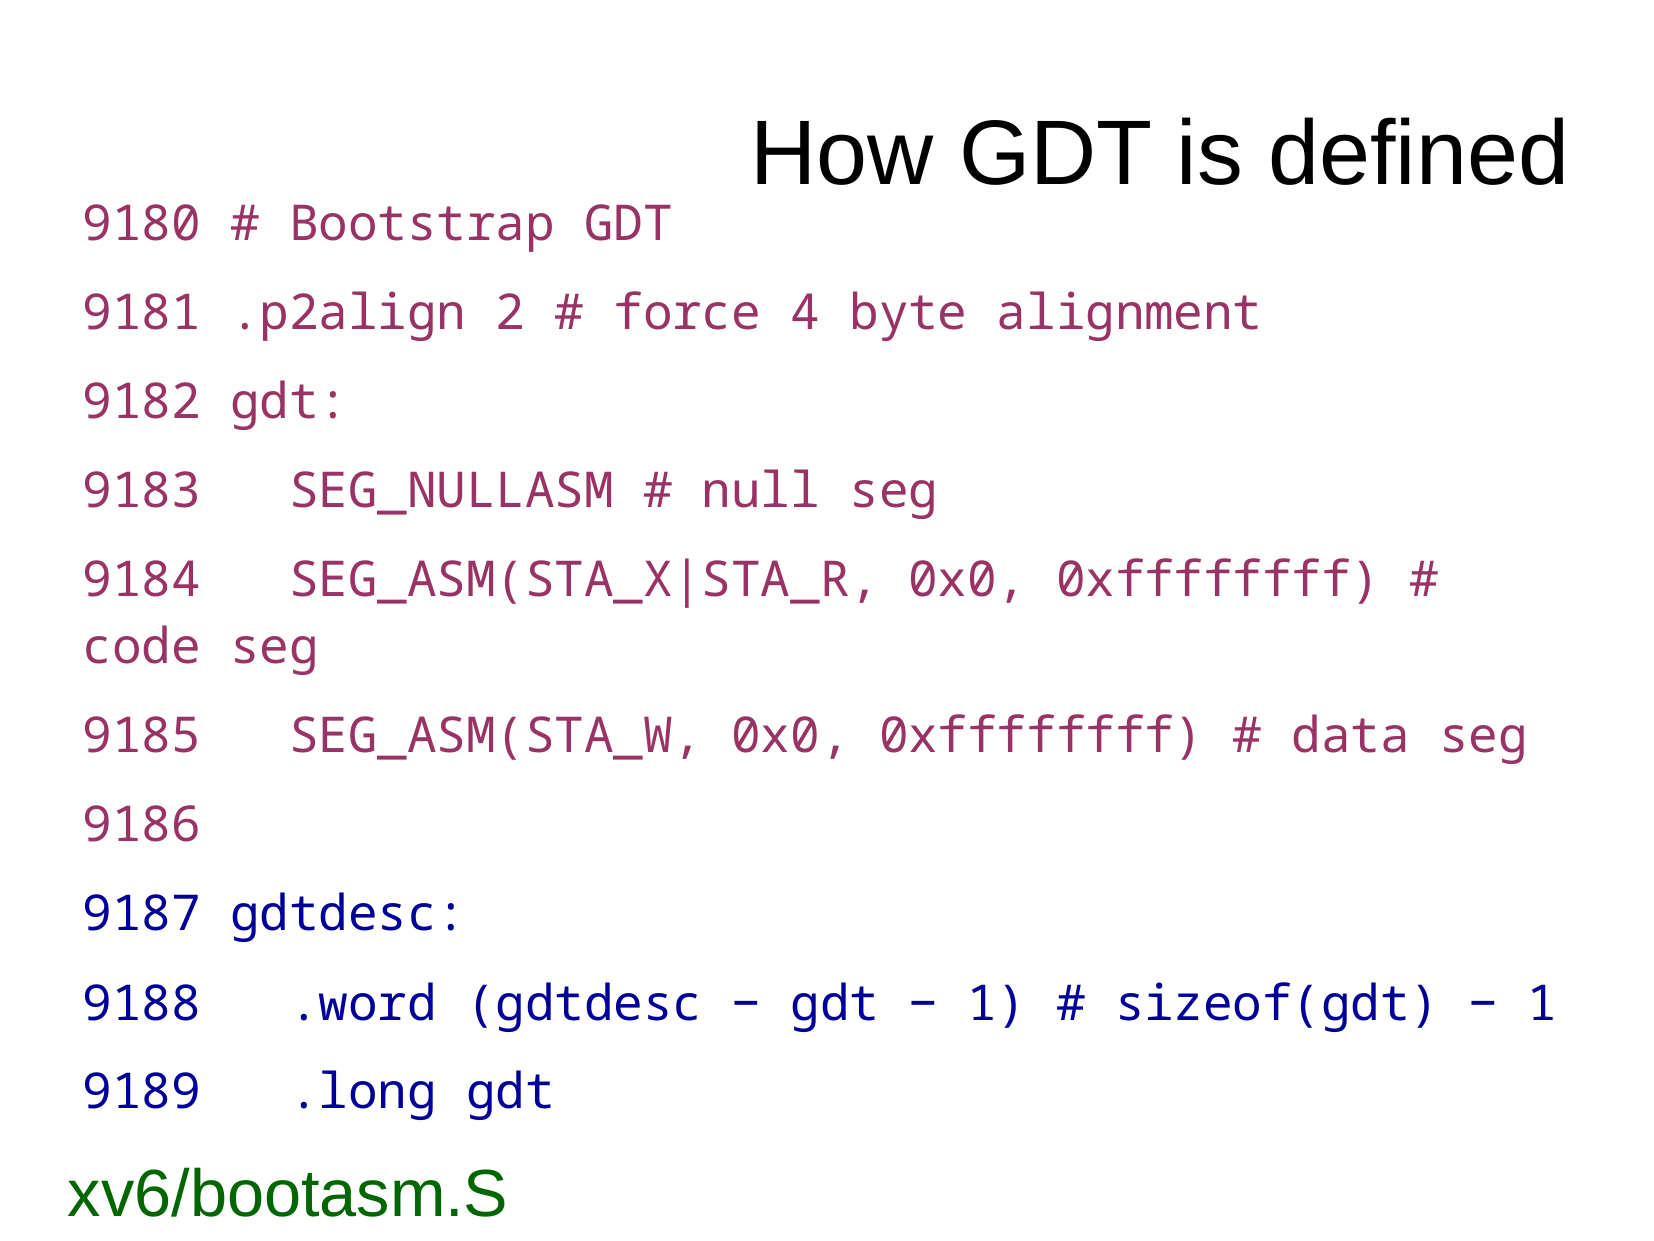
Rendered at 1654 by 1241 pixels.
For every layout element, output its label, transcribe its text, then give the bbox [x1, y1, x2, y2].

list 9180 # Bootstrap GDT 9181 .p2align 2 # force 4 byte alignment 9182 gdt: 9183 SEG_NULLASM # null seg 9184 SEG_ASM(STA_X|STA_R, 0x0, 0xffffffff) # code seg 9185 SEG_ASM(STA_W, 0x0, 0xffffffff) # data seg 9186 9187 gdtdesc: 9188 .word (gdtdesc − gdt − 1) # sizeof(gdt) − 1 9189 .long gdt [82, 187, 1571, 1157]
text_box xv6/bootasm.S [53, 1148, 638, 1238]
title How GDT is defined [750, 49, 1571, 187]
